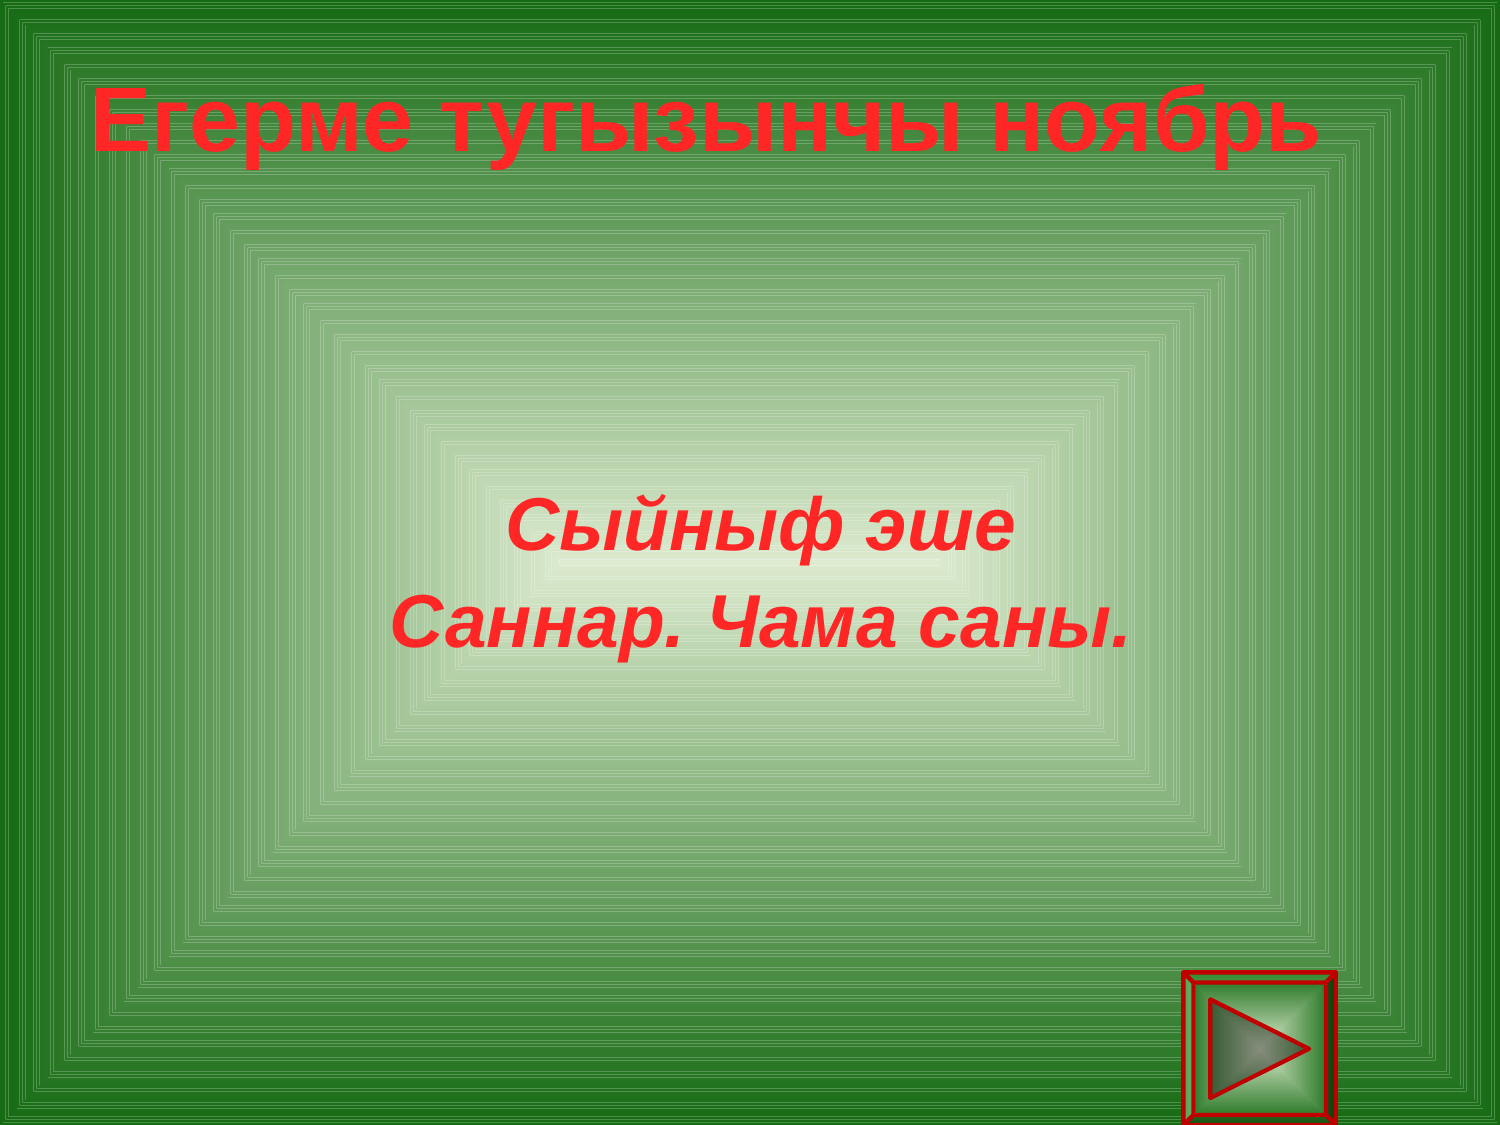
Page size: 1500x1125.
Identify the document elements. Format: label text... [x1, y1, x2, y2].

title Егерме тугызынчы ноябрь [75, 45, 1425, 233]
text_box [1185, 972, 1336, 1125]
text_box Сыйныф эше Саннар. Чама саны. [374, 474, 1148, 671]
